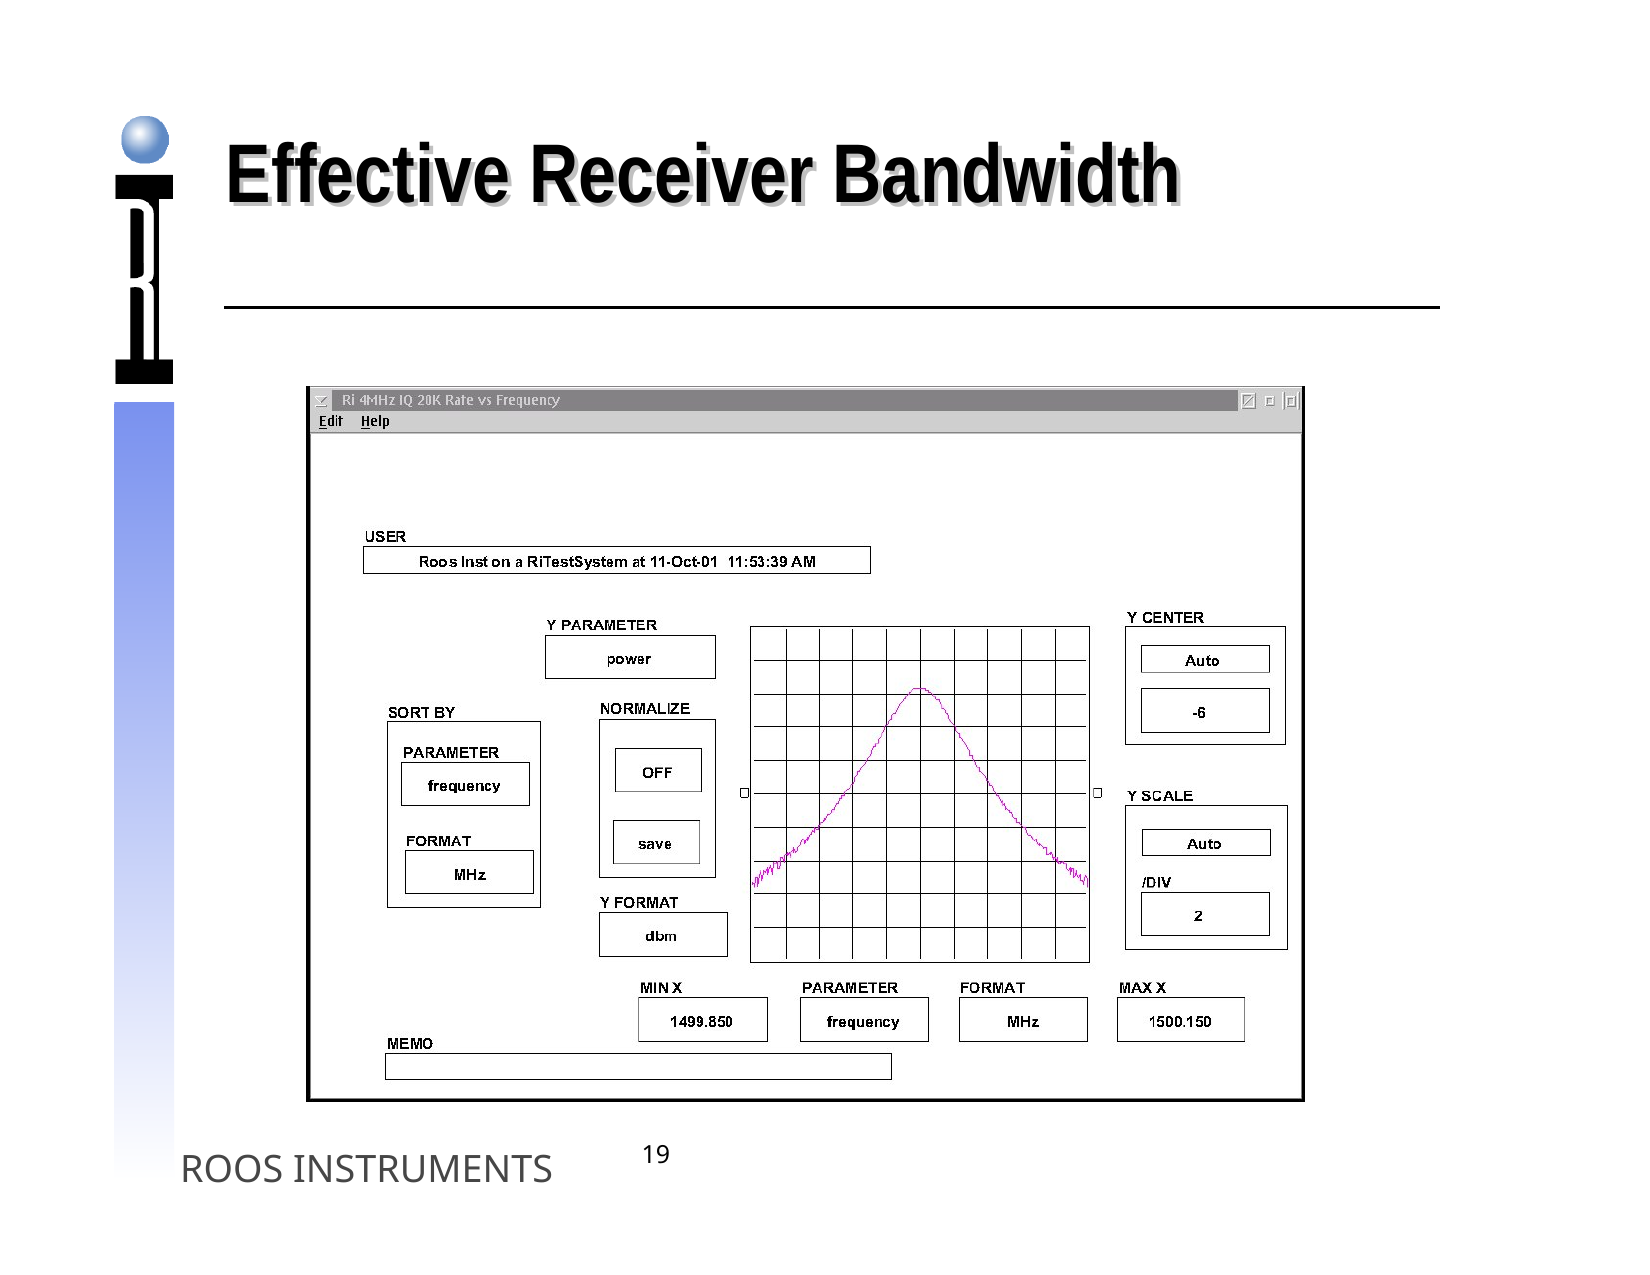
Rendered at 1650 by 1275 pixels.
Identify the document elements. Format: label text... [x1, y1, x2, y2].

picture [306, 386, 1305, 1102]
text_box Effective Receiver Bandwidth [225, 133, 1447, 318]
